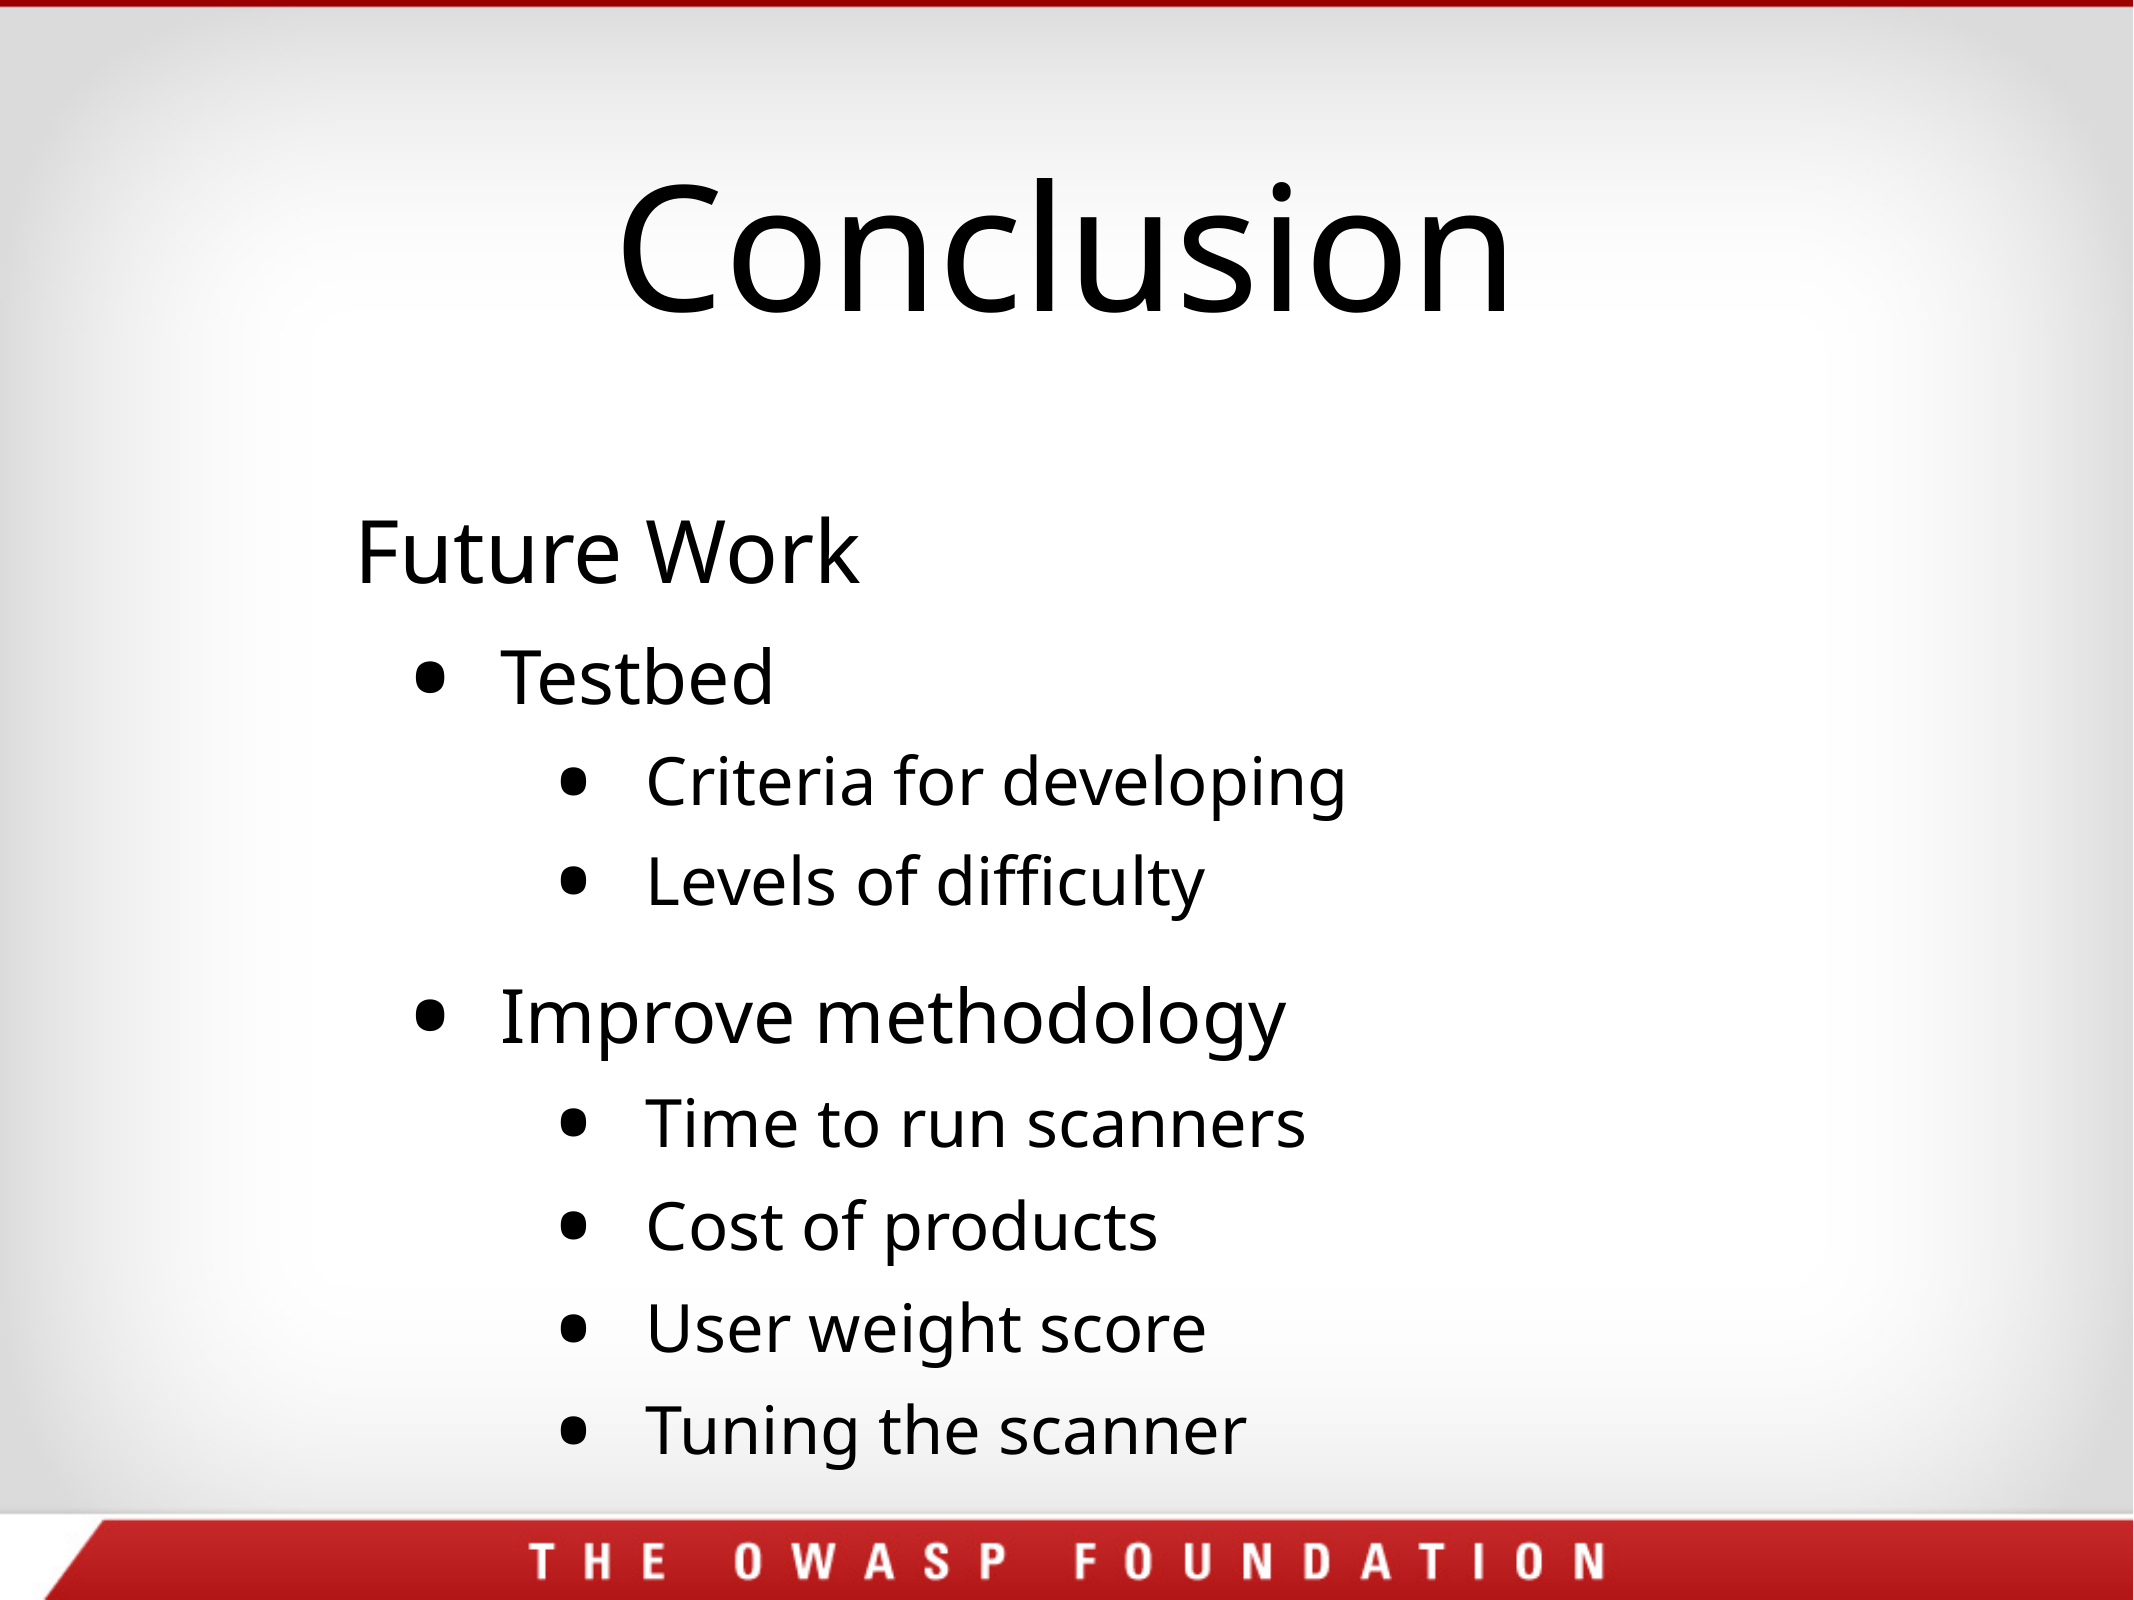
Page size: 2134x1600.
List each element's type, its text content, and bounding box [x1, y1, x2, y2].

title Conclusion [208, 22, 1925, 454]
list Future Work Testbed Criteria for developing Levels of difficulty Improve methodology Time to run scanners Cost of products User weight score Tuning the scanner [208, 454, 1925, 1510]
picture [0, 0, 2134, 1600]
